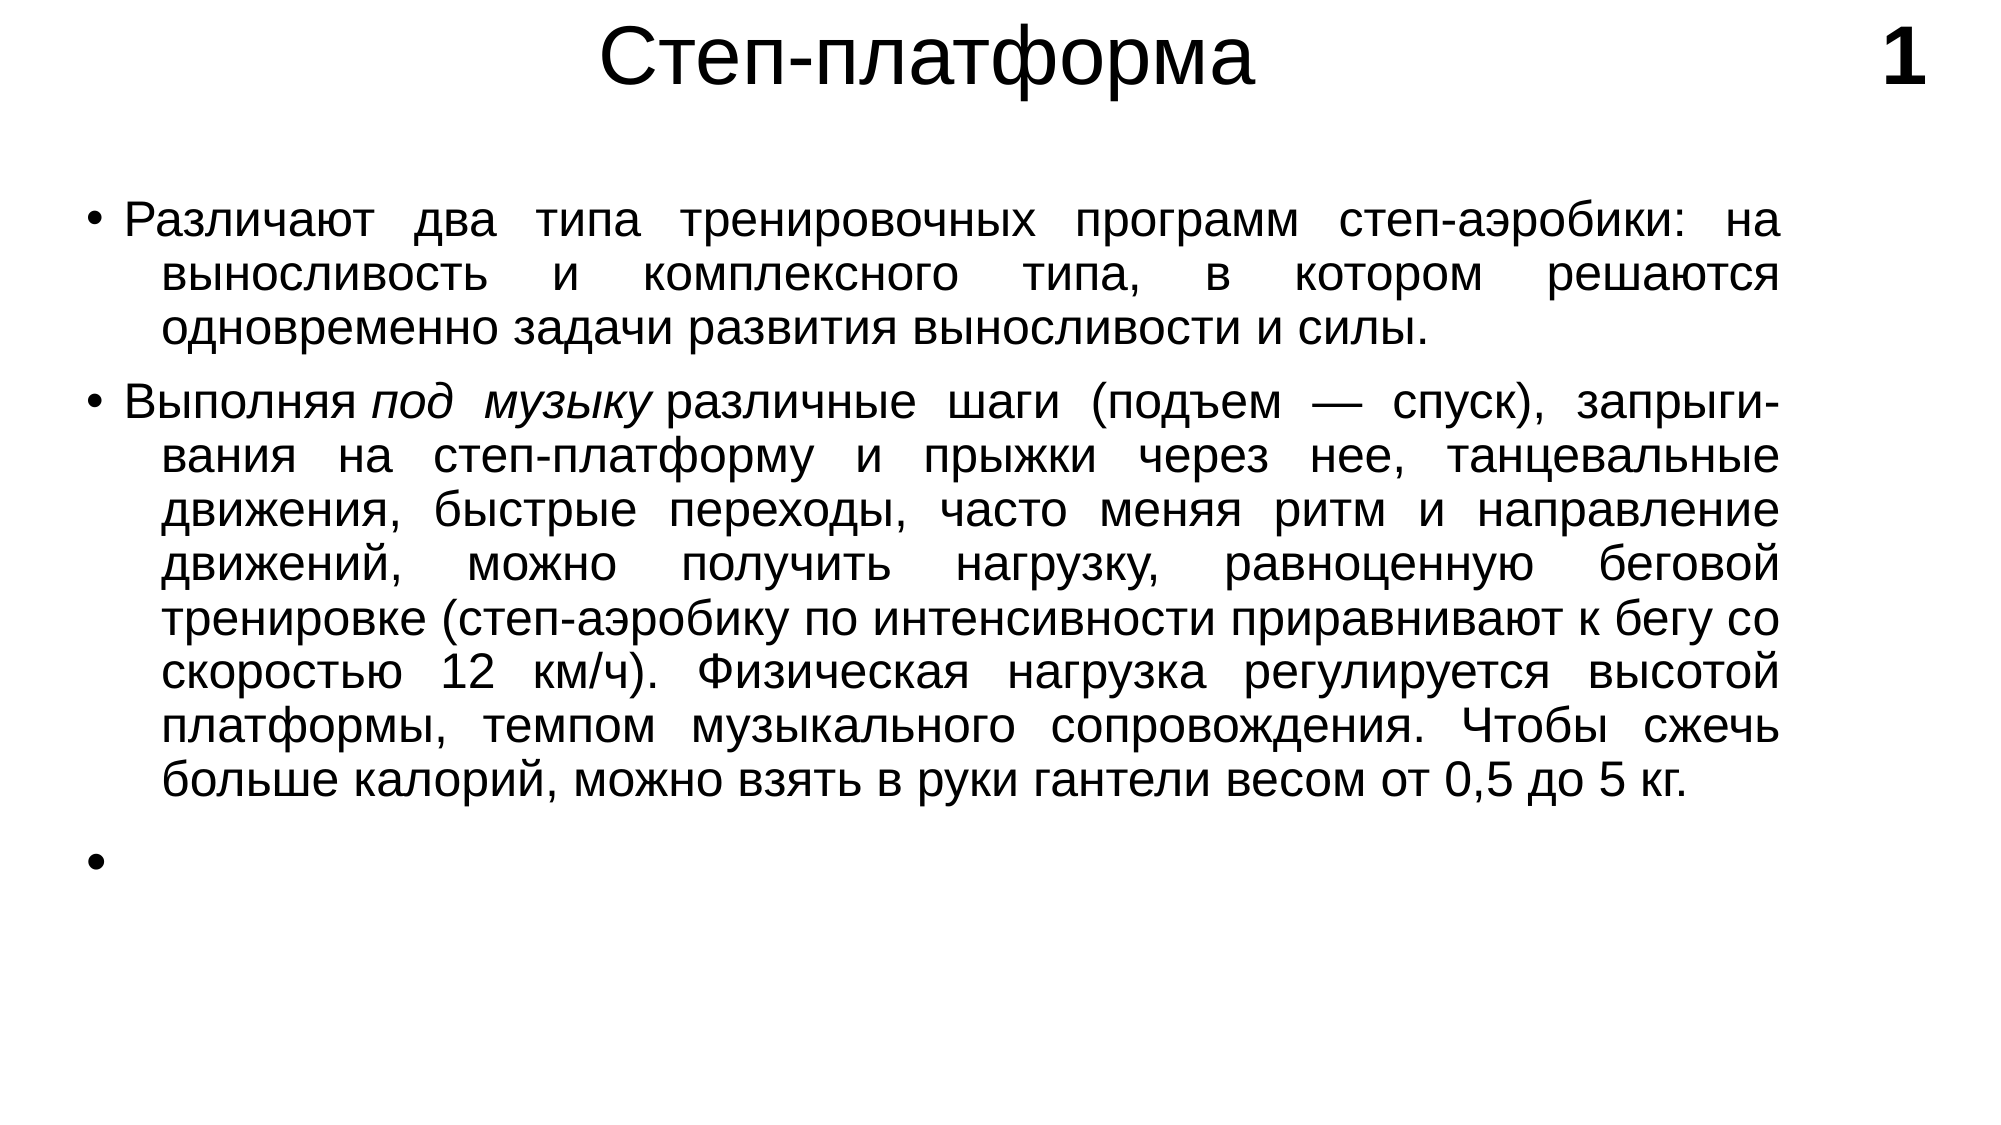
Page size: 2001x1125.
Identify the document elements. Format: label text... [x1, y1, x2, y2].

list Различают два типа тренировочных программ степ-аэробики: на выносливость и комплексного типа, в котором решаются одновременно задачи развития выносливости и силы. Выполняя под музыку различные шаги (подъем — спуск), запрыги- вания на степ-платформу и прыжки через нее, танцевальные движения, быстрые переходы, часто меняя ритм и направление движений, можно получить нагрузку, равноценную беговой тренировке (степ-аэробику по интенсивности приравнивают к бегу со скоростью 12 км/ч). Физическая нагрузка регулируется высотой платформы, темпом музыкального сопровождения. Чтобы сжечь больше калорий, можно взять в руки гантели весом от 0,5 до 5 кг. [71, 185, 1797, 900]
title Степ-платформа 1 [583, 0, 2000, 167]
